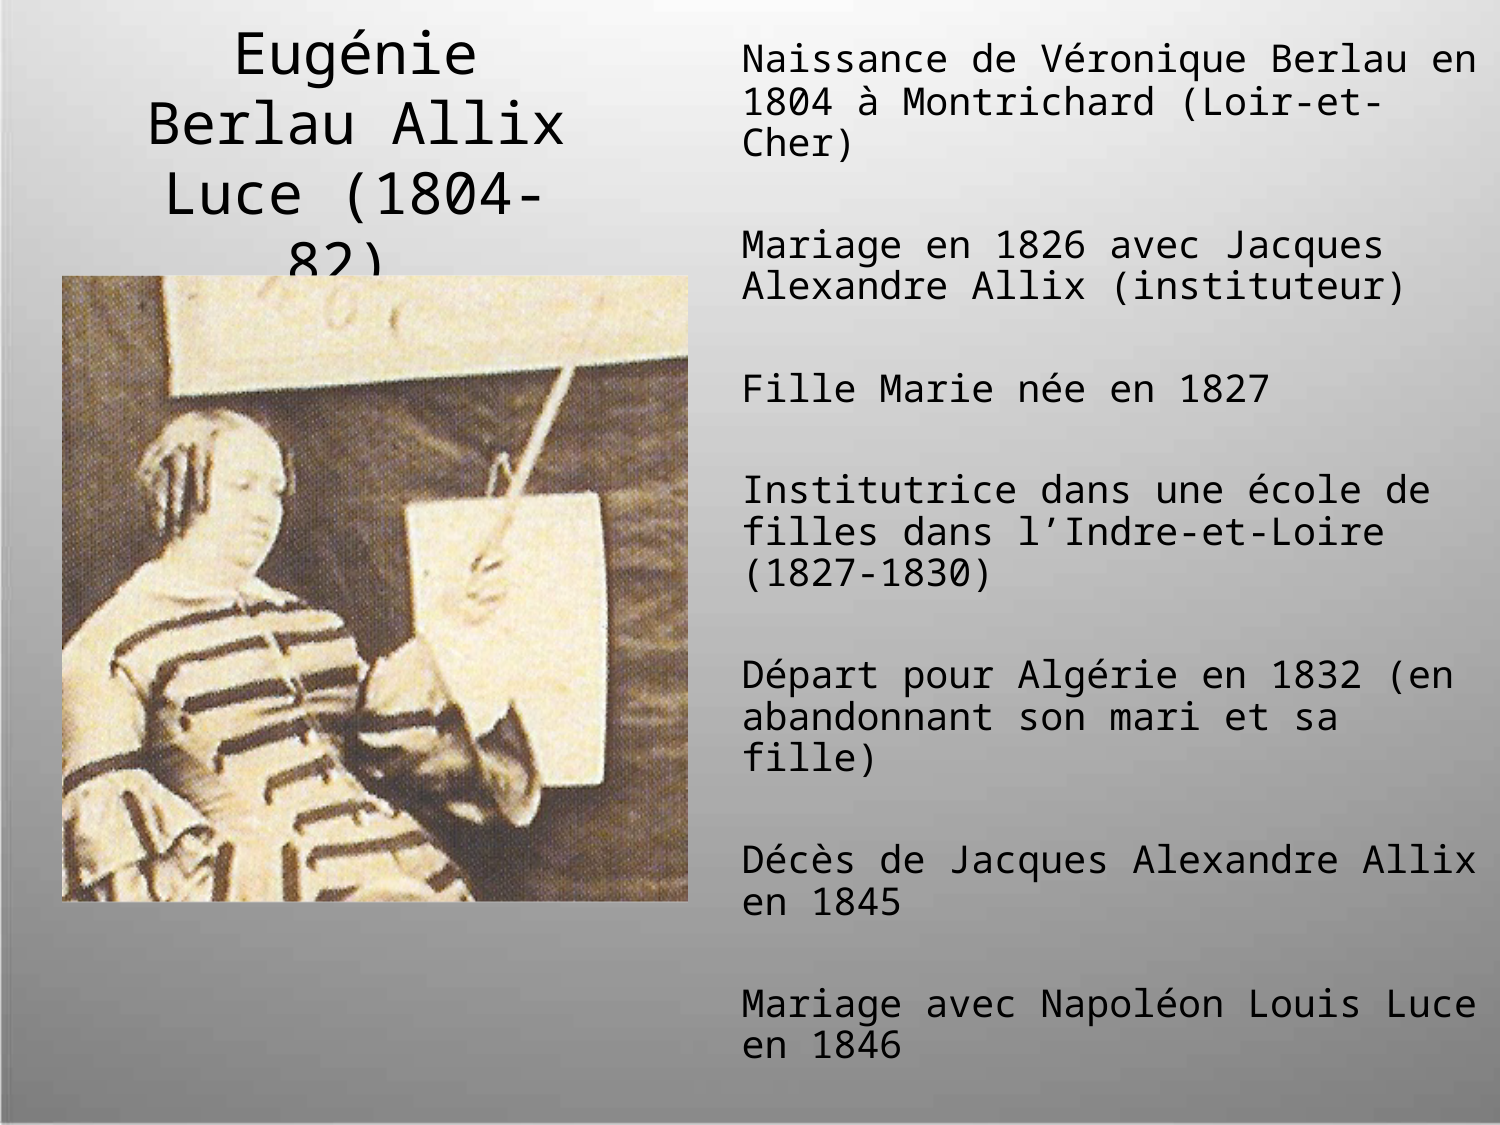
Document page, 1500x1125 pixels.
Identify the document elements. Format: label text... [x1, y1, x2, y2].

title Eugénie Berlau Allix Luce (1804-82) [99, 37, 613, 274]
picture [0, 0, 1500, 1125]
list Naissance de Véronique Berlau en 1804 à Montrichard (Loir-et-Cher) Mariage en 1826 avec Jacques Alexandre Allix (instituteur) Fille Marie née en 1827 Institutrice dans une école de filles dans l’Indre-et-Loire (1827-1830) Départ pour Algérie en 1832 (en abandonnant son mari et sa fille) Décès de Jacques Alexandre Allix en 1845 Mariage avec Napoléon Louis Luce en 1846 [675, 24, 1500, 1075]
